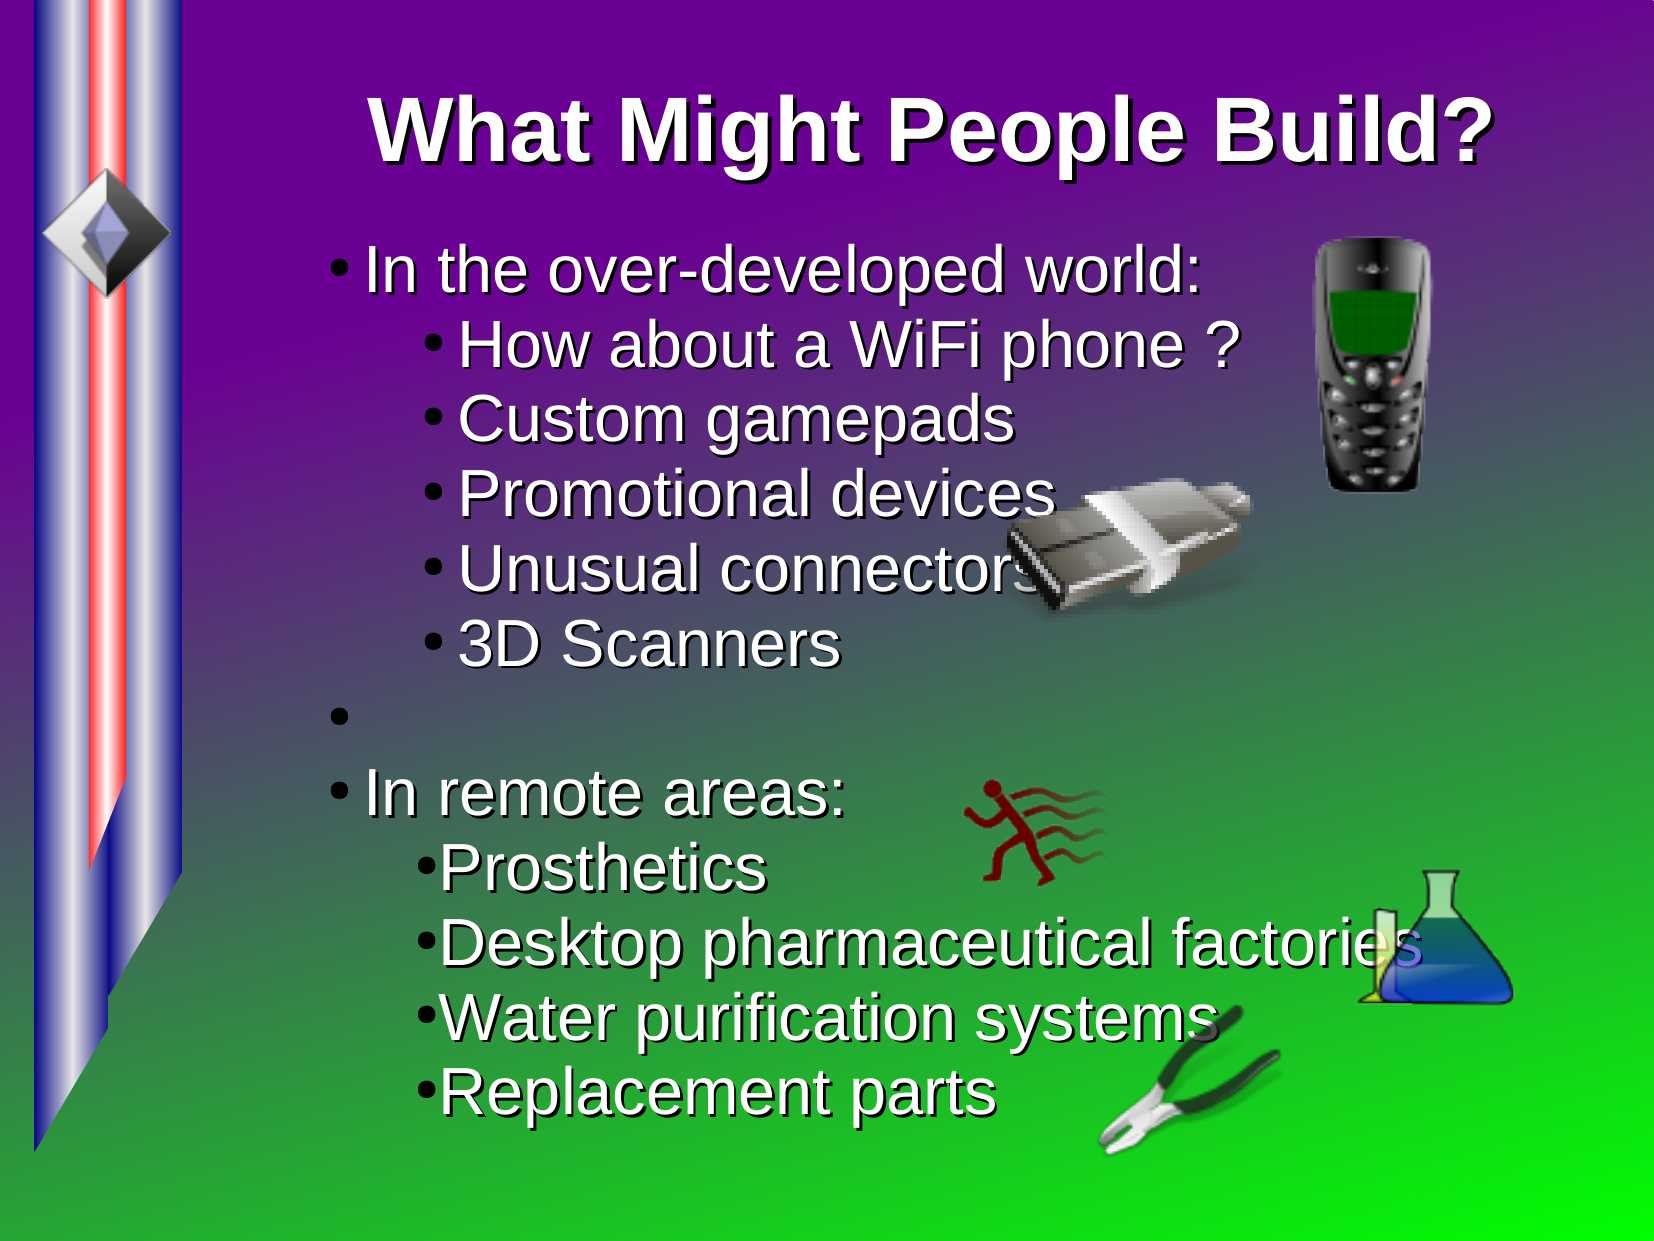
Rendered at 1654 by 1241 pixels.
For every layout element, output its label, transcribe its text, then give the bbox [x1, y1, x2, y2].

title What Might People Build? [200, 26, 1611, 234]
picture [1332, 844, 1535, 1030]
picture [955, 768, 1126, 894]
picture [1086, 975, 1294, 1184]
picture [954, 213, 1484, 672]
subtitle In the over-developed world: How about a WiFi phone ? Custom gamepads Promotional devices Unusual connectors 3D Scanners In remote areas: Prosthetics Desktop pharmaceutical factories Water purification systems Replacement parts [256, 180, 1591, 1181]
picture [40, 165, 174, 299]
